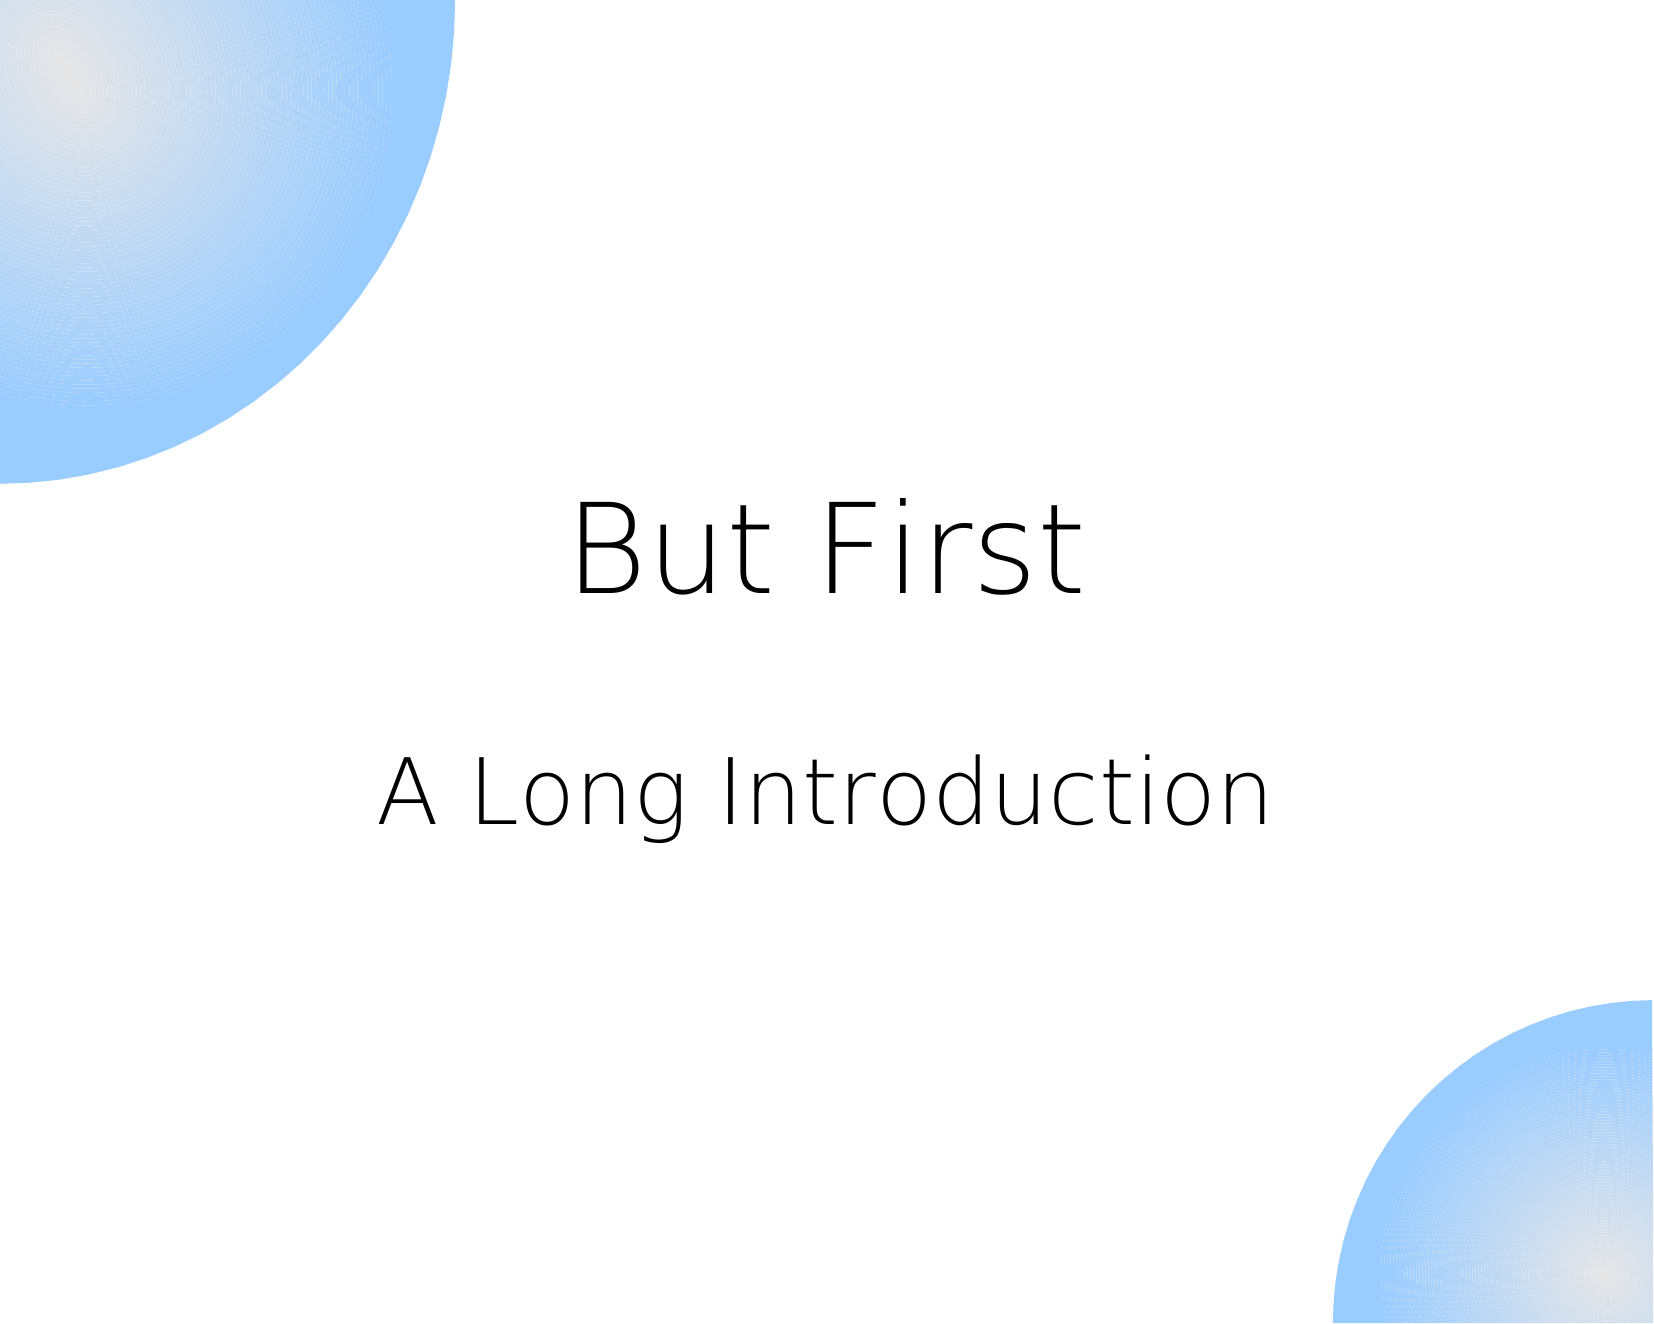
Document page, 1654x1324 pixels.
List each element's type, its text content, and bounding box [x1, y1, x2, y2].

subtitle But First A Long Introduction [82, 149, 1571, 1174]
